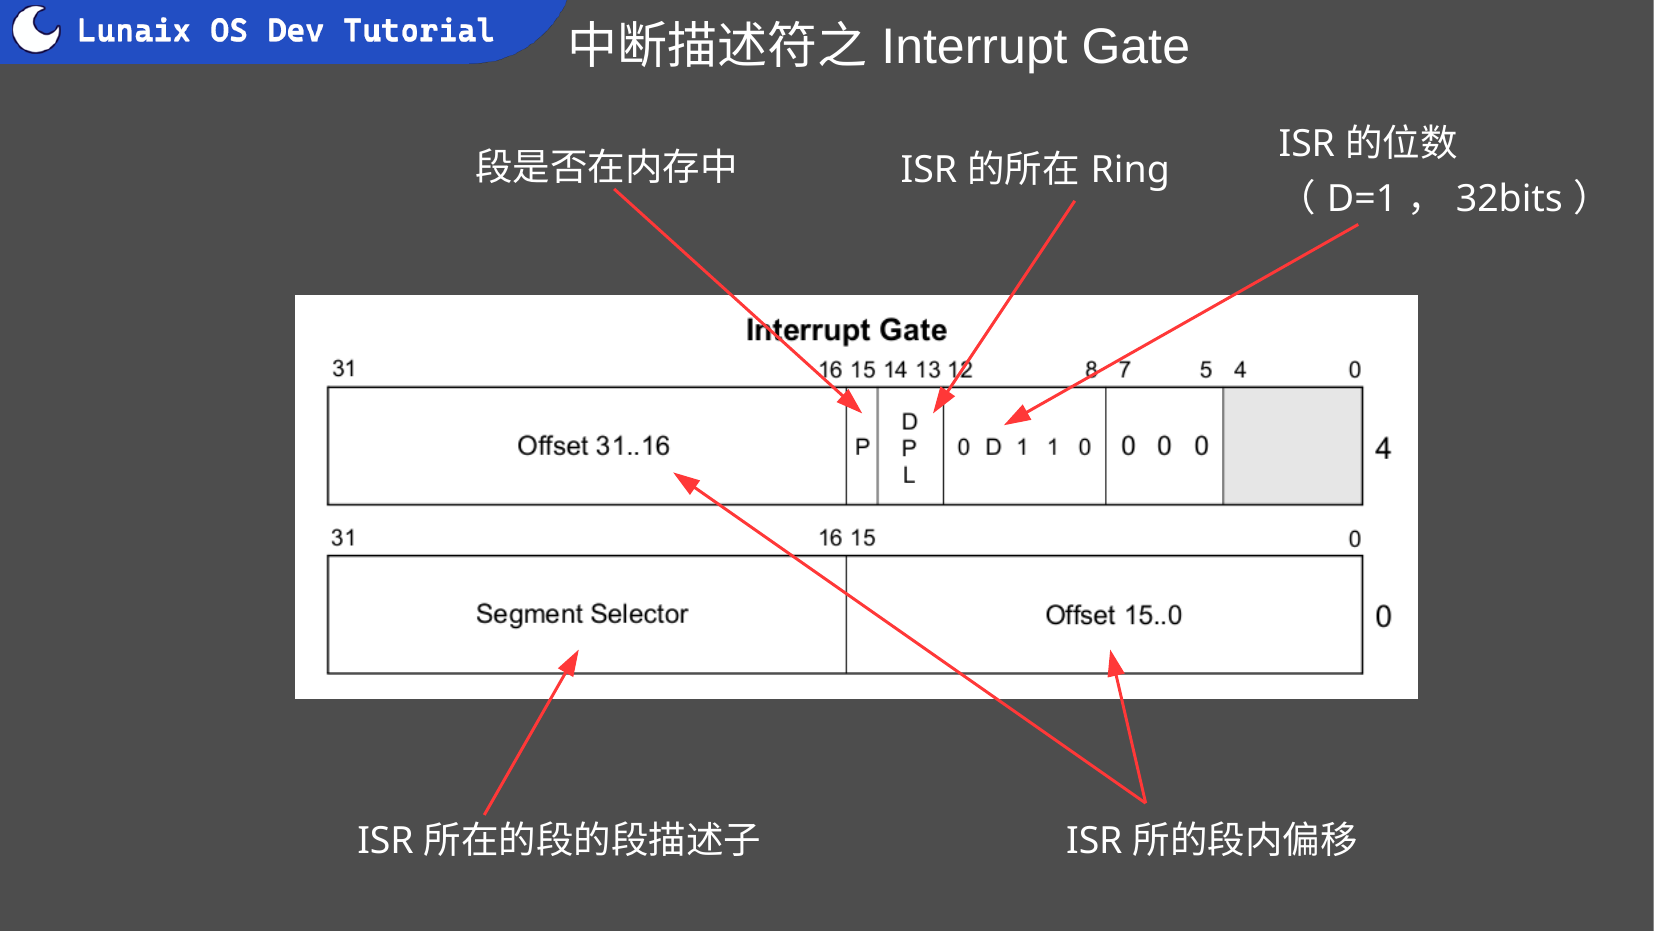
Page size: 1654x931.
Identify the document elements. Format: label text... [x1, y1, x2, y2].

picture [0, 0, 1654, 931]
text_box ISR所在的段的段描述子 [342, 803, 851, 875]
text_box ISR所的段内偏移 [1051, 803, 1560, 875]
text_box ISR的位数（D=1，32bits） [1263, 105, 1630, 237]
text_box ISR的所在Ring [885, 131, 1252, 201]
title 中断描述符之Interrupt Gate [566, 0, 1654, 83]
text_box 段是否在内存中 [460, 129, 827, 200]
